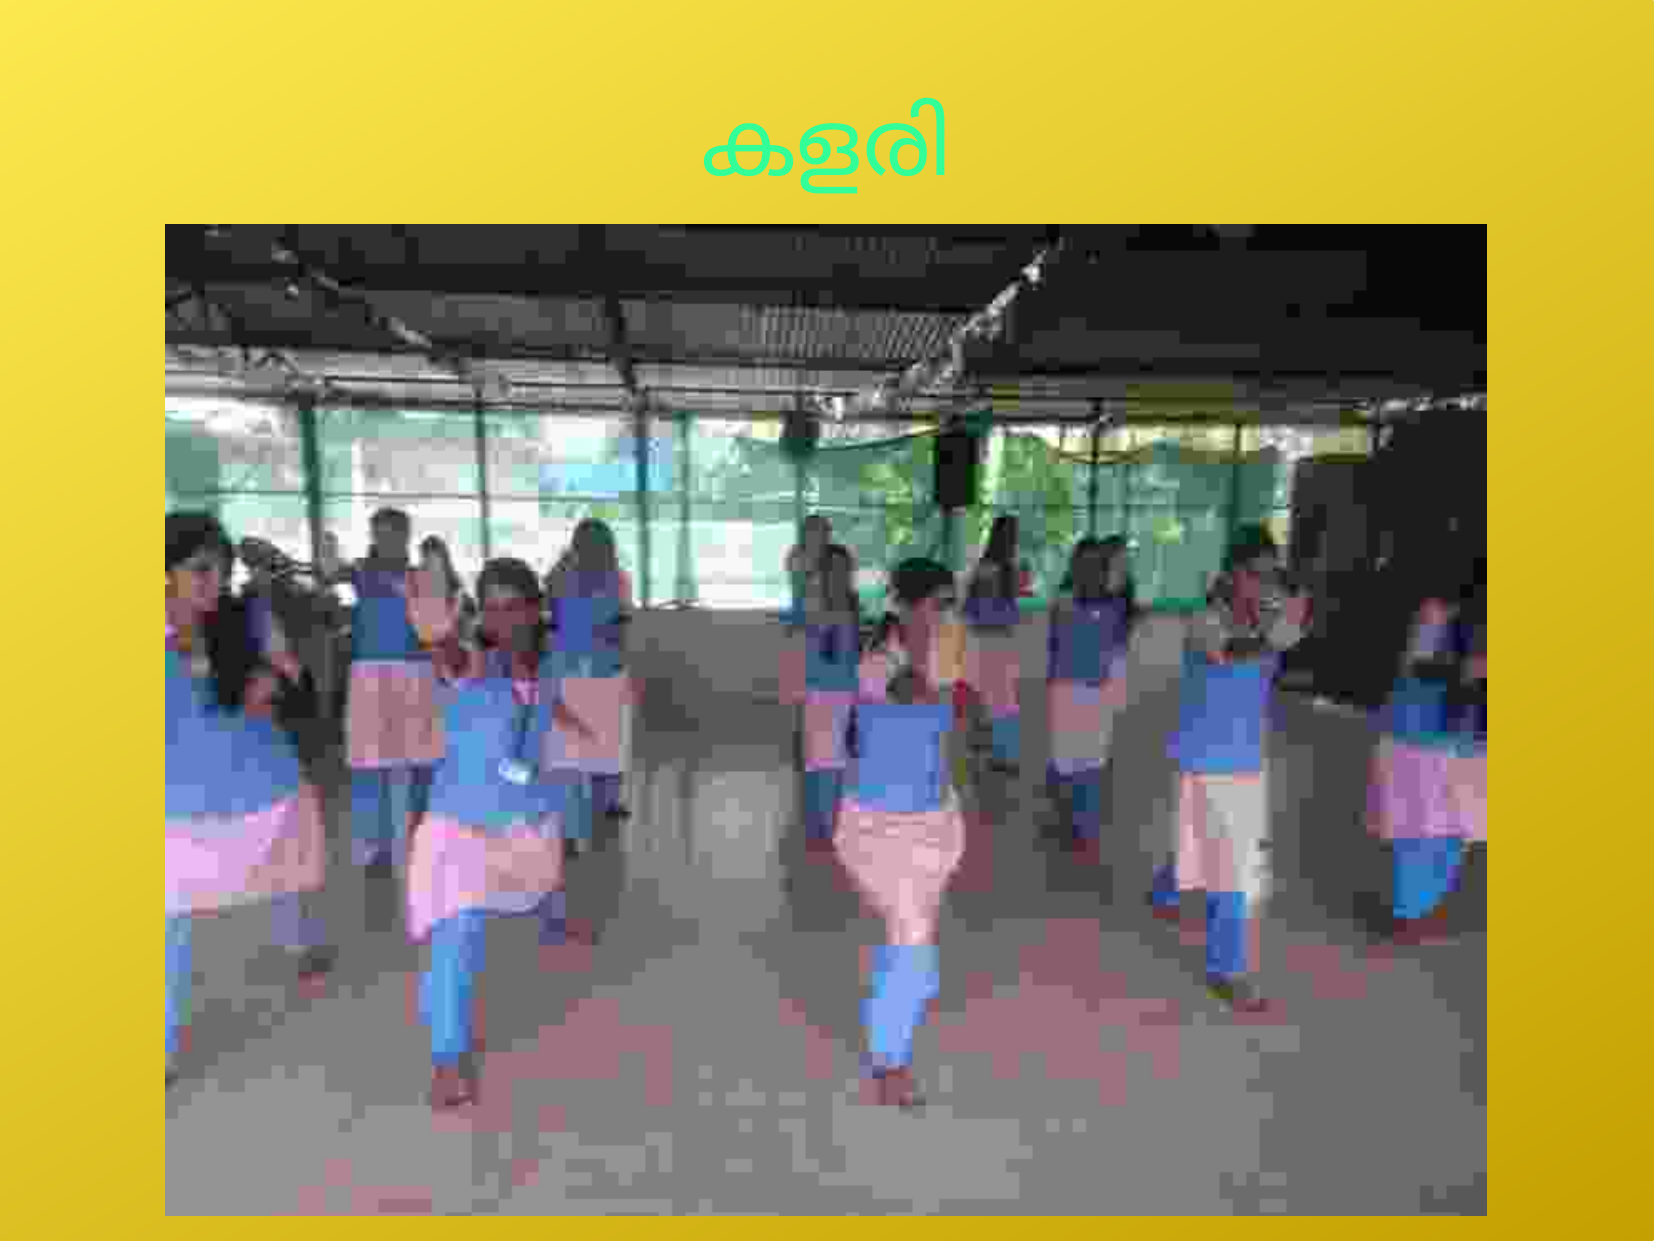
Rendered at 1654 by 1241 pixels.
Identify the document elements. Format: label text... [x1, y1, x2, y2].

title കളരി [82, 49, 1571, 257]
picture [165, 224, 1487, 1216]
